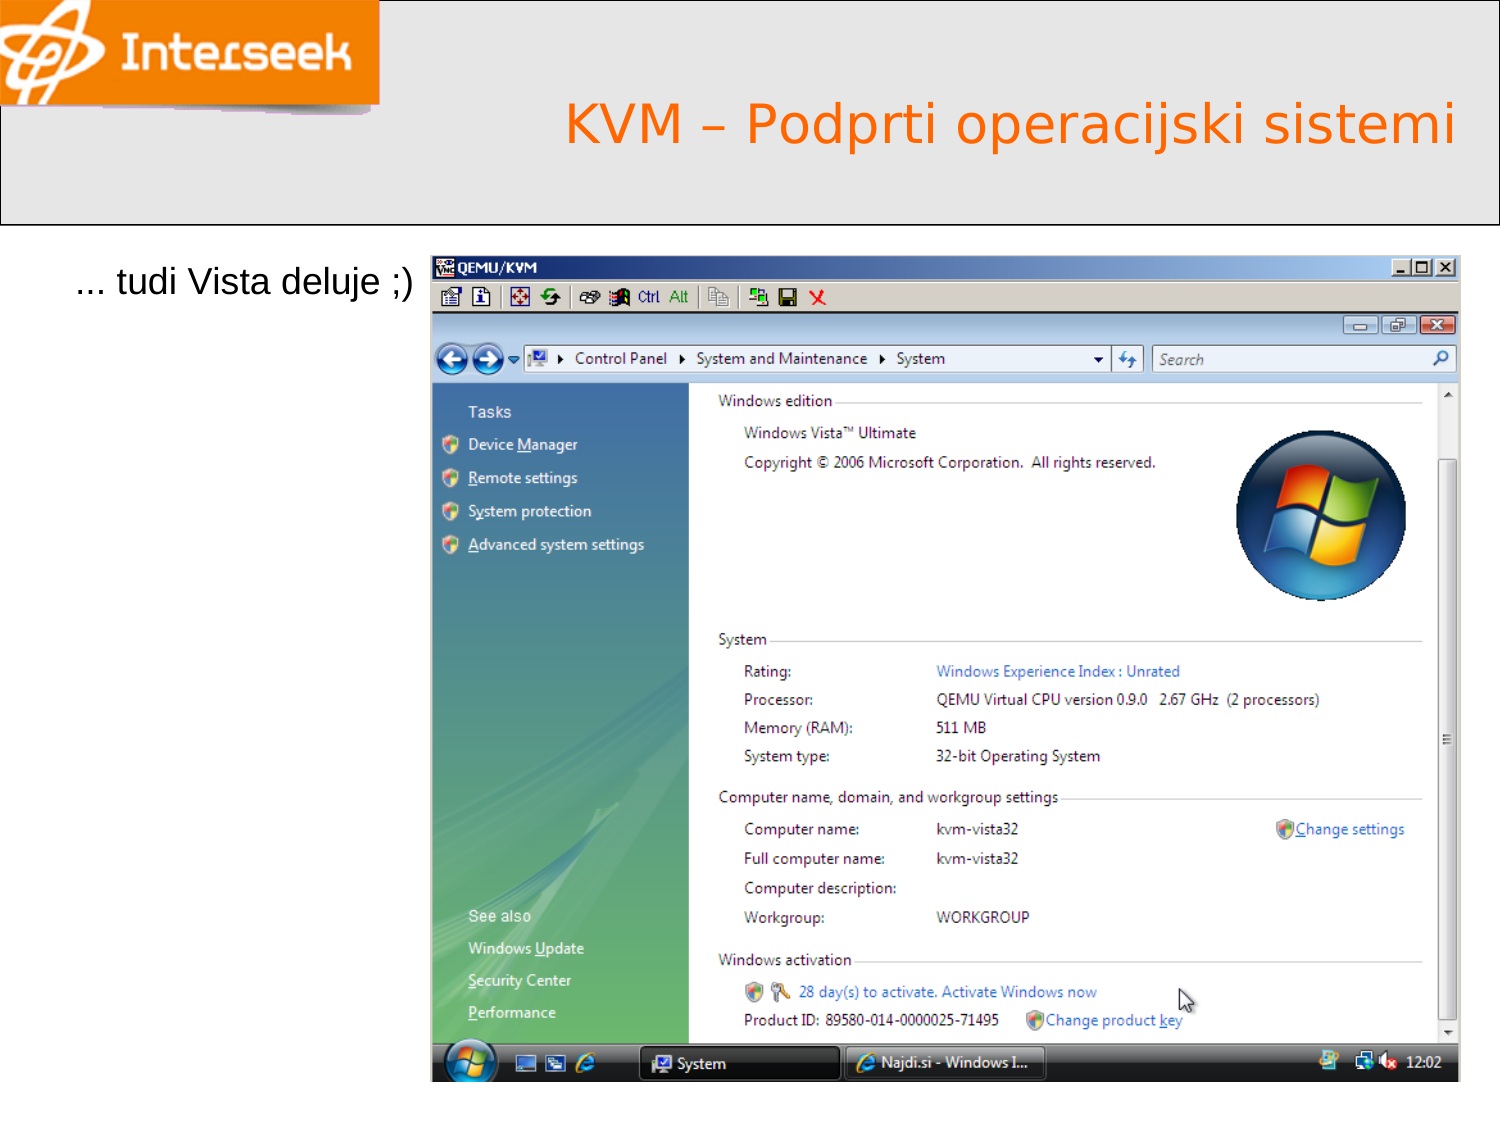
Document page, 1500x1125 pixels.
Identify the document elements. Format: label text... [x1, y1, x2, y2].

title KVM – Podprti operacijski sistemi [430, 31, 1459, 220]
list ... tudi Vista deluje ;) [75, 263, 430, 1006]
text_box [0, 0, 1500, 225]
picture [0, 0, 410, 120]
picture [430, 255, 1461, 1082]
